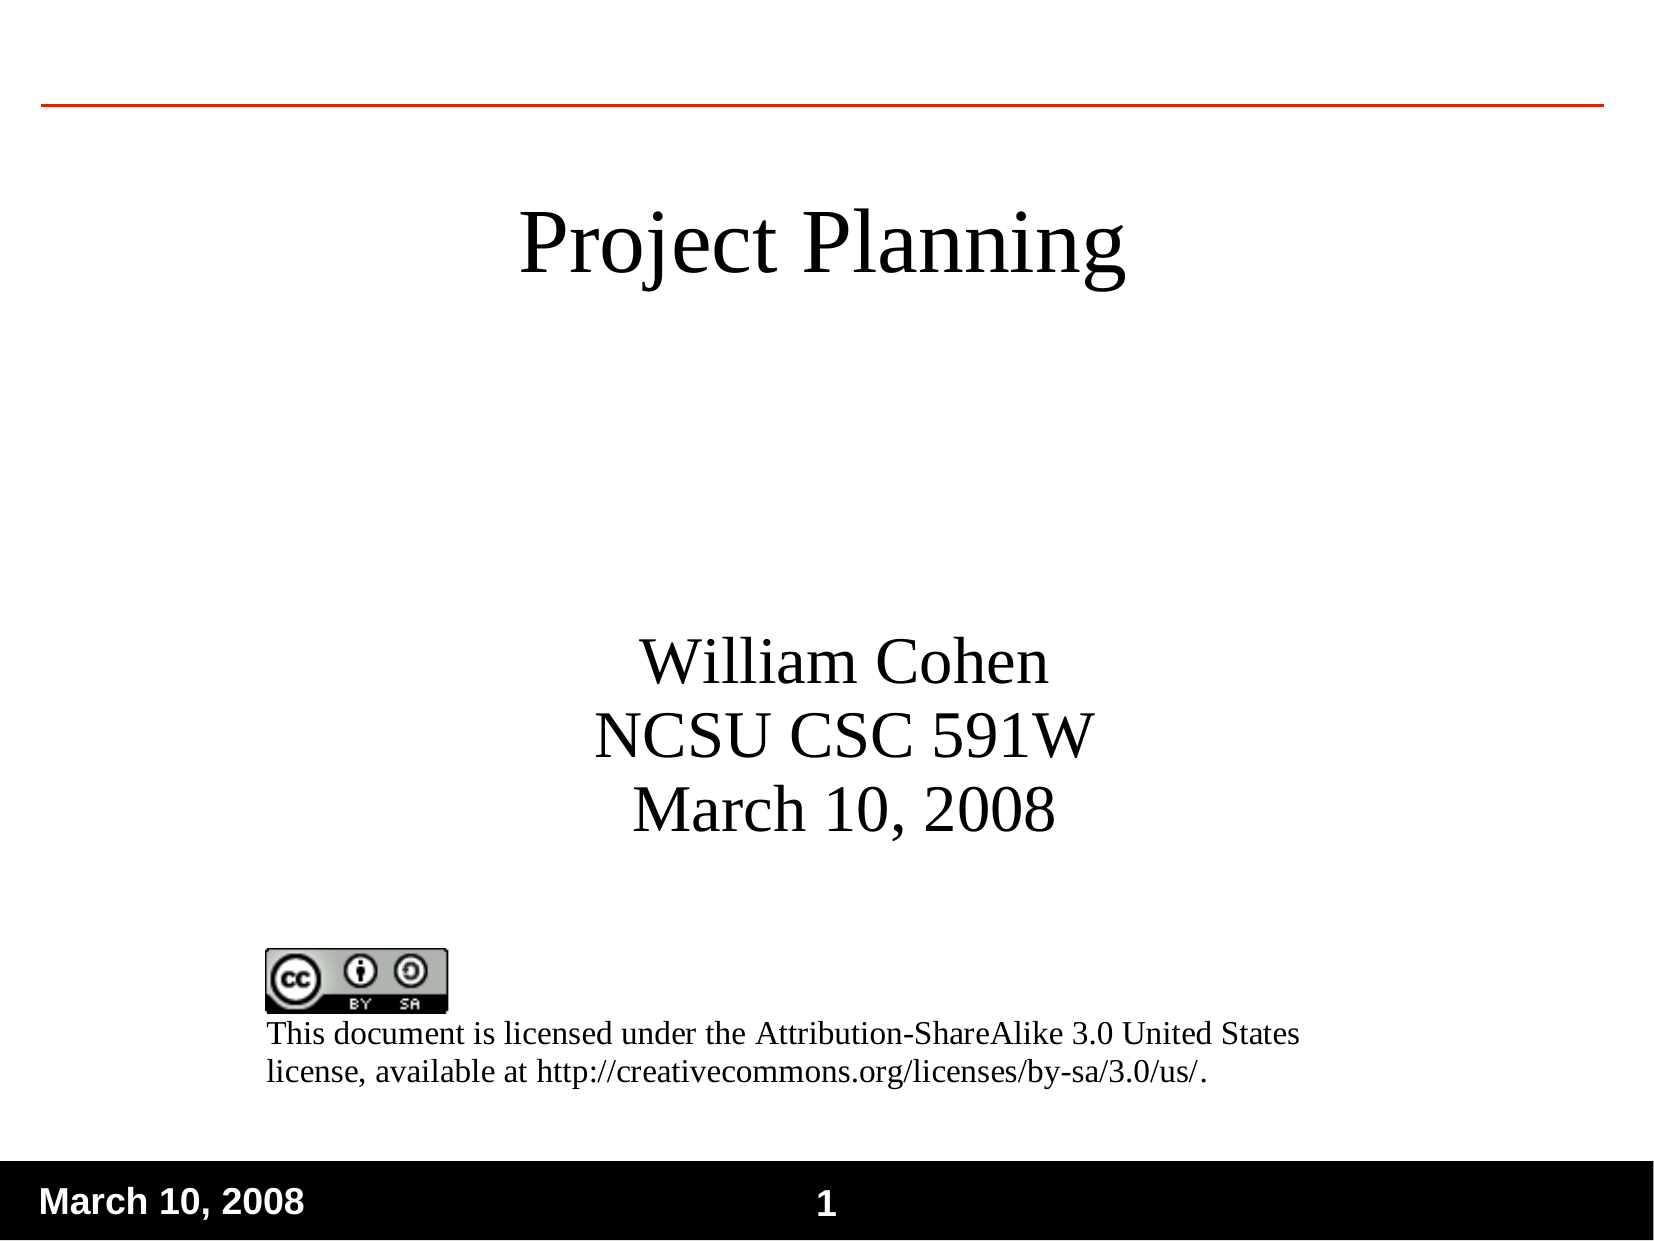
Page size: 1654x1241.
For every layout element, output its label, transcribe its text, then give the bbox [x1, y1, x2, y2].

title Project Planning [117, 137, 1530, 346]
chart [265, 948, 1354, 1127]
subtitle William Cohen NCSU CSC 591W March 10, 2008 [121, 344, 1534, 1127]
